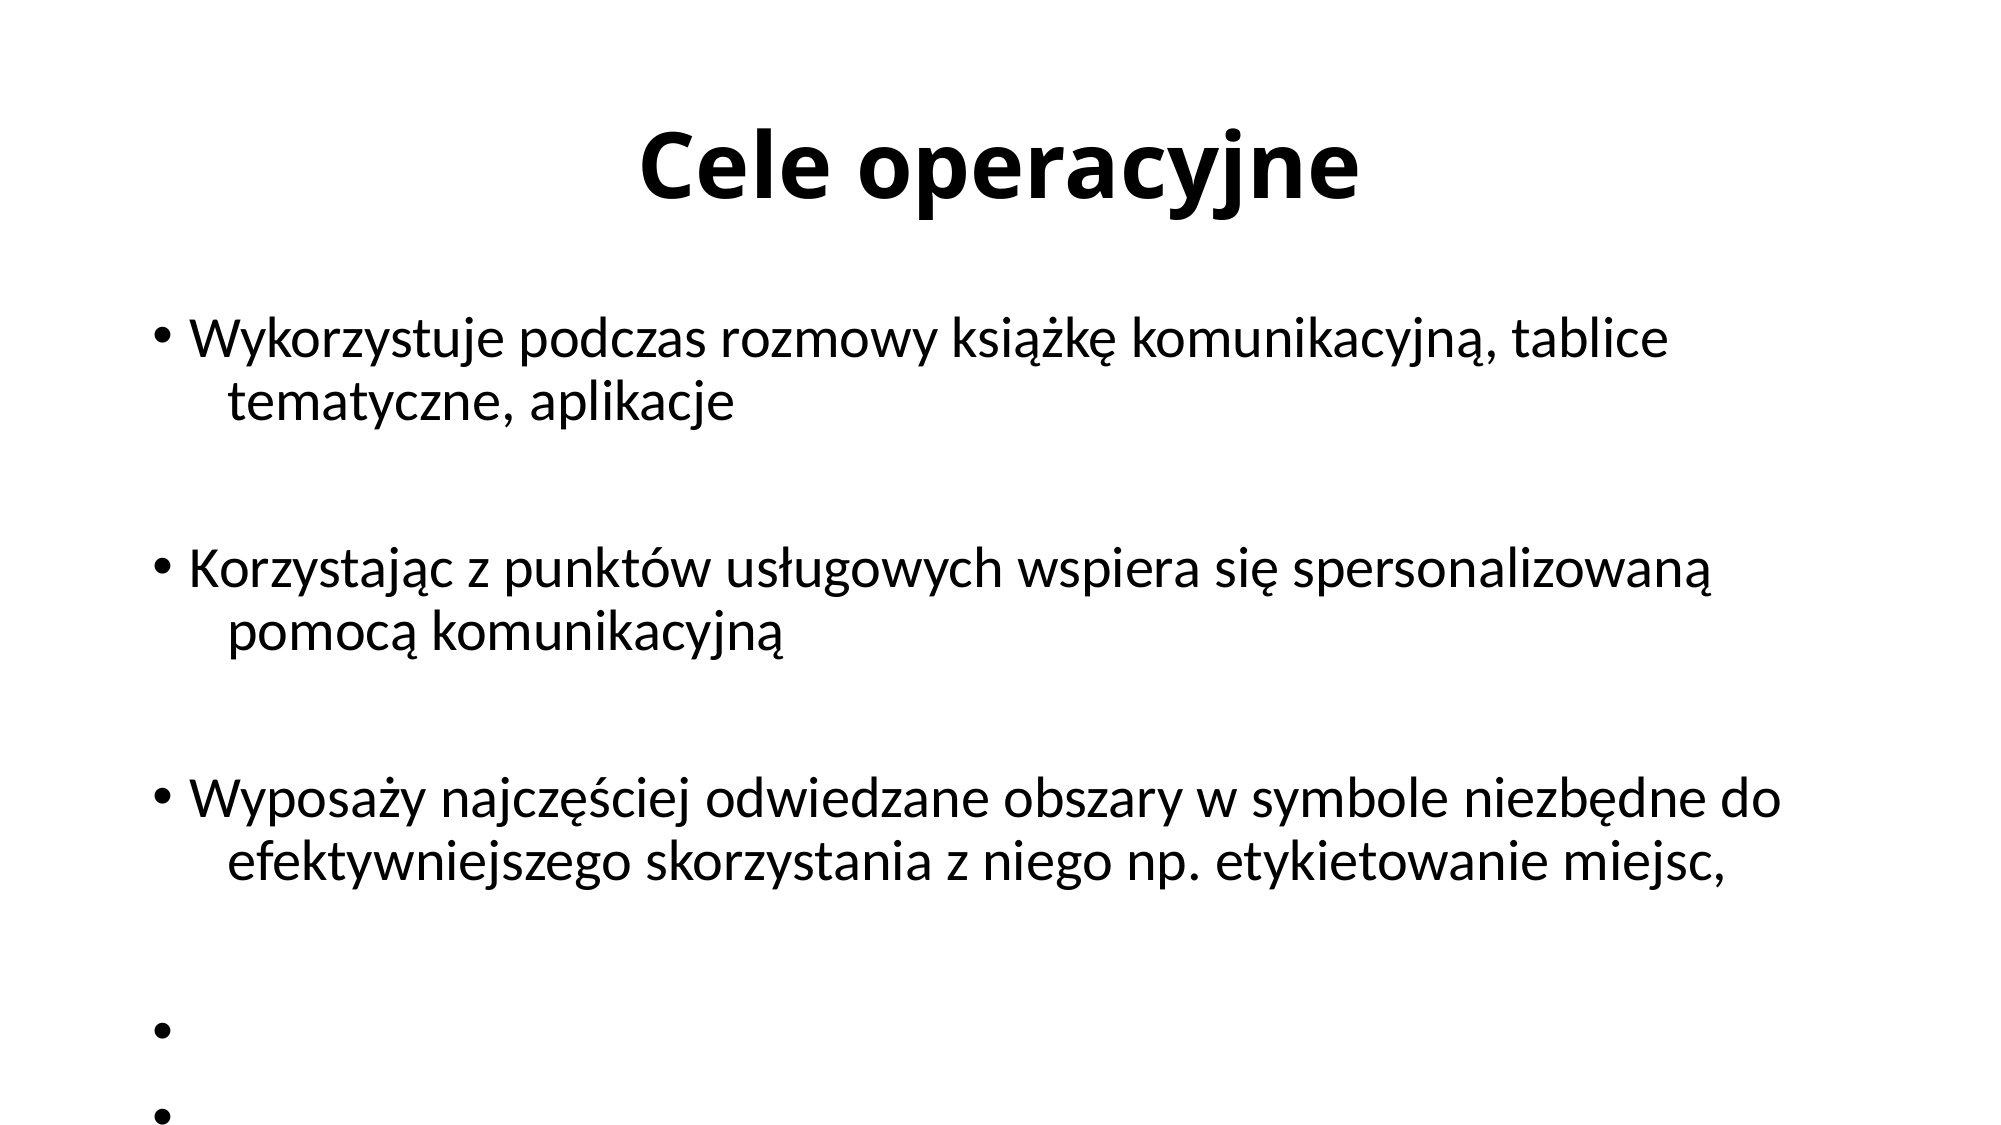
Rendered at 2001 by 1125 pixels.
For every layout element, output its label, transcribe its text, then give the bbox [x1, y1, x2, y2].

list Wykorzystuje podczas rozmowy książkę komunikacyjną, tablice tematyczne, aplikacje Korzystając z punktów usługowych wspiera się spersonalizowaną pomocą komunikacyjną Wyposaży najczęściej odwiedzane obszary w symbole niezbędne do efektywniejszego skorzystania z niego np. etykietowanie miejsc, [137, 299, 1863, 1014]
title Cele operacyjne [137, 59, 1863, 278]
